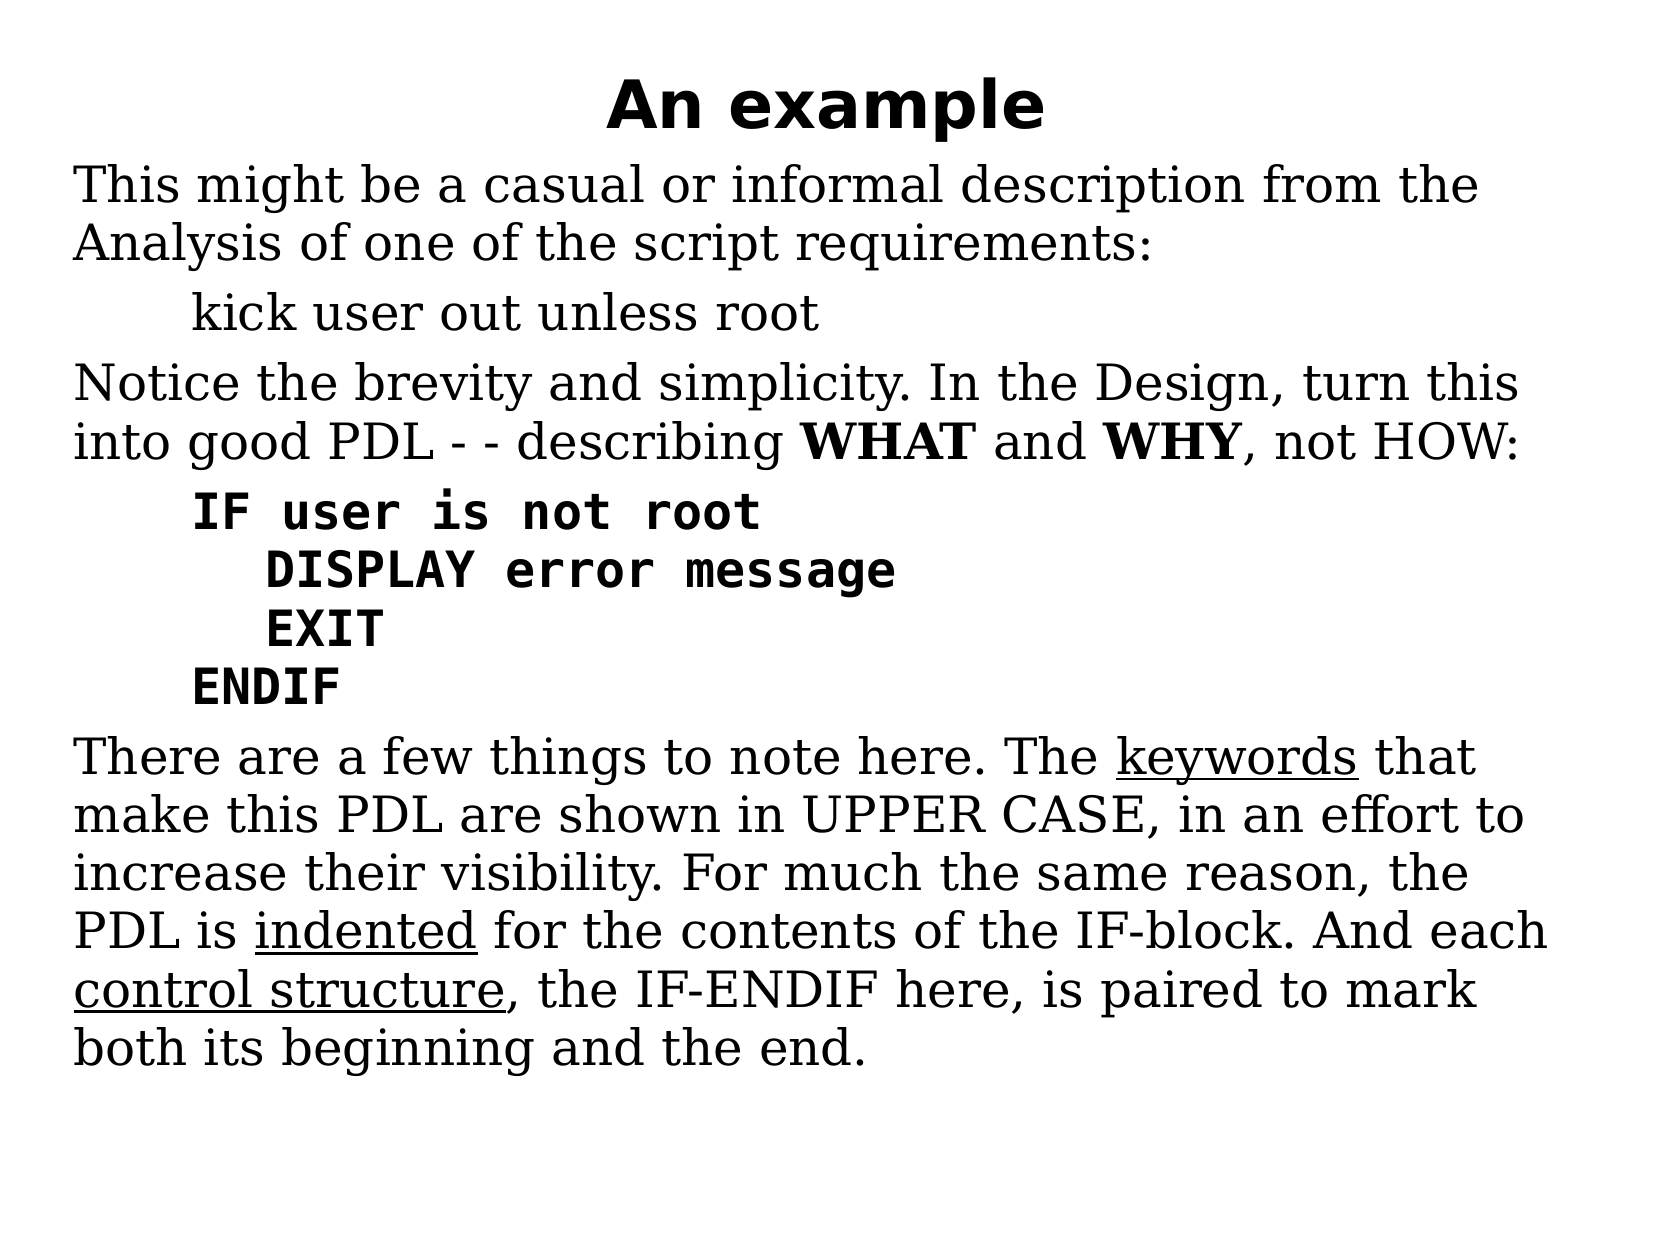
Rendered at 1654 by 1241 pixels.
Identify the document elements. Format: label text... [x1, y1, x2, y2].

text_box An example This might be a casual or informal description from the Analysis of one of the script requirements: kick user out unless root Notice the brevity and simplicity. In the Design, turn this into good PDL - - describing WHAT and WHY, not HOW: IF user is not root DISPLAY error message EXIT ENDIF There are a few things to note here. The keywords that make this PDL are shown in UPPER CASE, in an effort to increase their visibility. For much the same reason, the PDL is indented for the contents of the IF-block. And each control structure, the IF-ENDIF here, is paired to mark both its beginning and the end. [59, 59, 1595, 1085]
